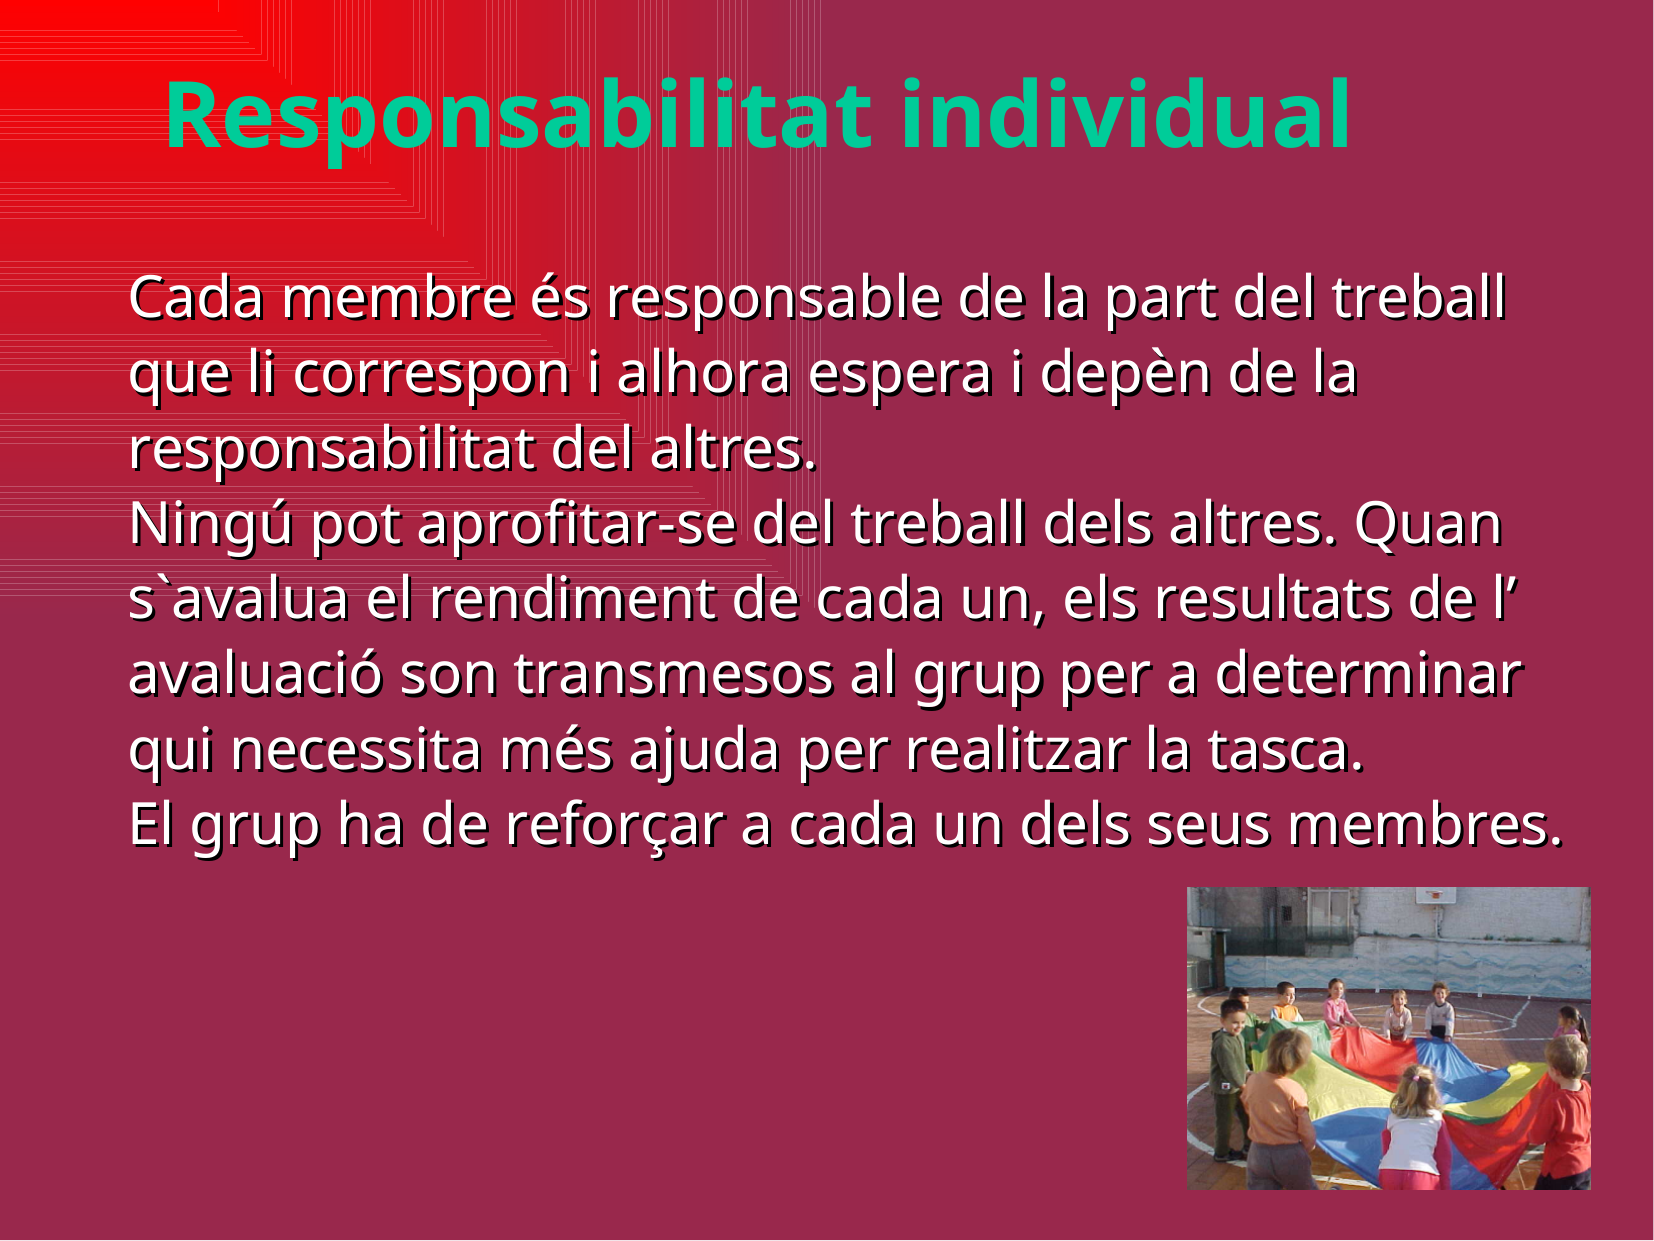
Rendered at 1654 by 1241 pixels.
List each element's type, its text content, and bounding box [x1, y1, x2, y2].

picture [1187, 887, 1591, 1190]
title Cada membre és responsable de la part del treball que li correspon i alhora espera i depèn de la responsabilitat del altres. Ningú pot aprofitar-se del treball dels altres. Quan s`avalua el rendiment de cada un, els resultats de l’ avaluació son transmesos al grup per a determinar qui necessita més ajuda per realitzar la tasca. El grup ha de reforçar a cada un dels seus membres. [112, 249, 1613, 1095]
text_box Responsabilitat individual [161, 50, 1355, 182]
